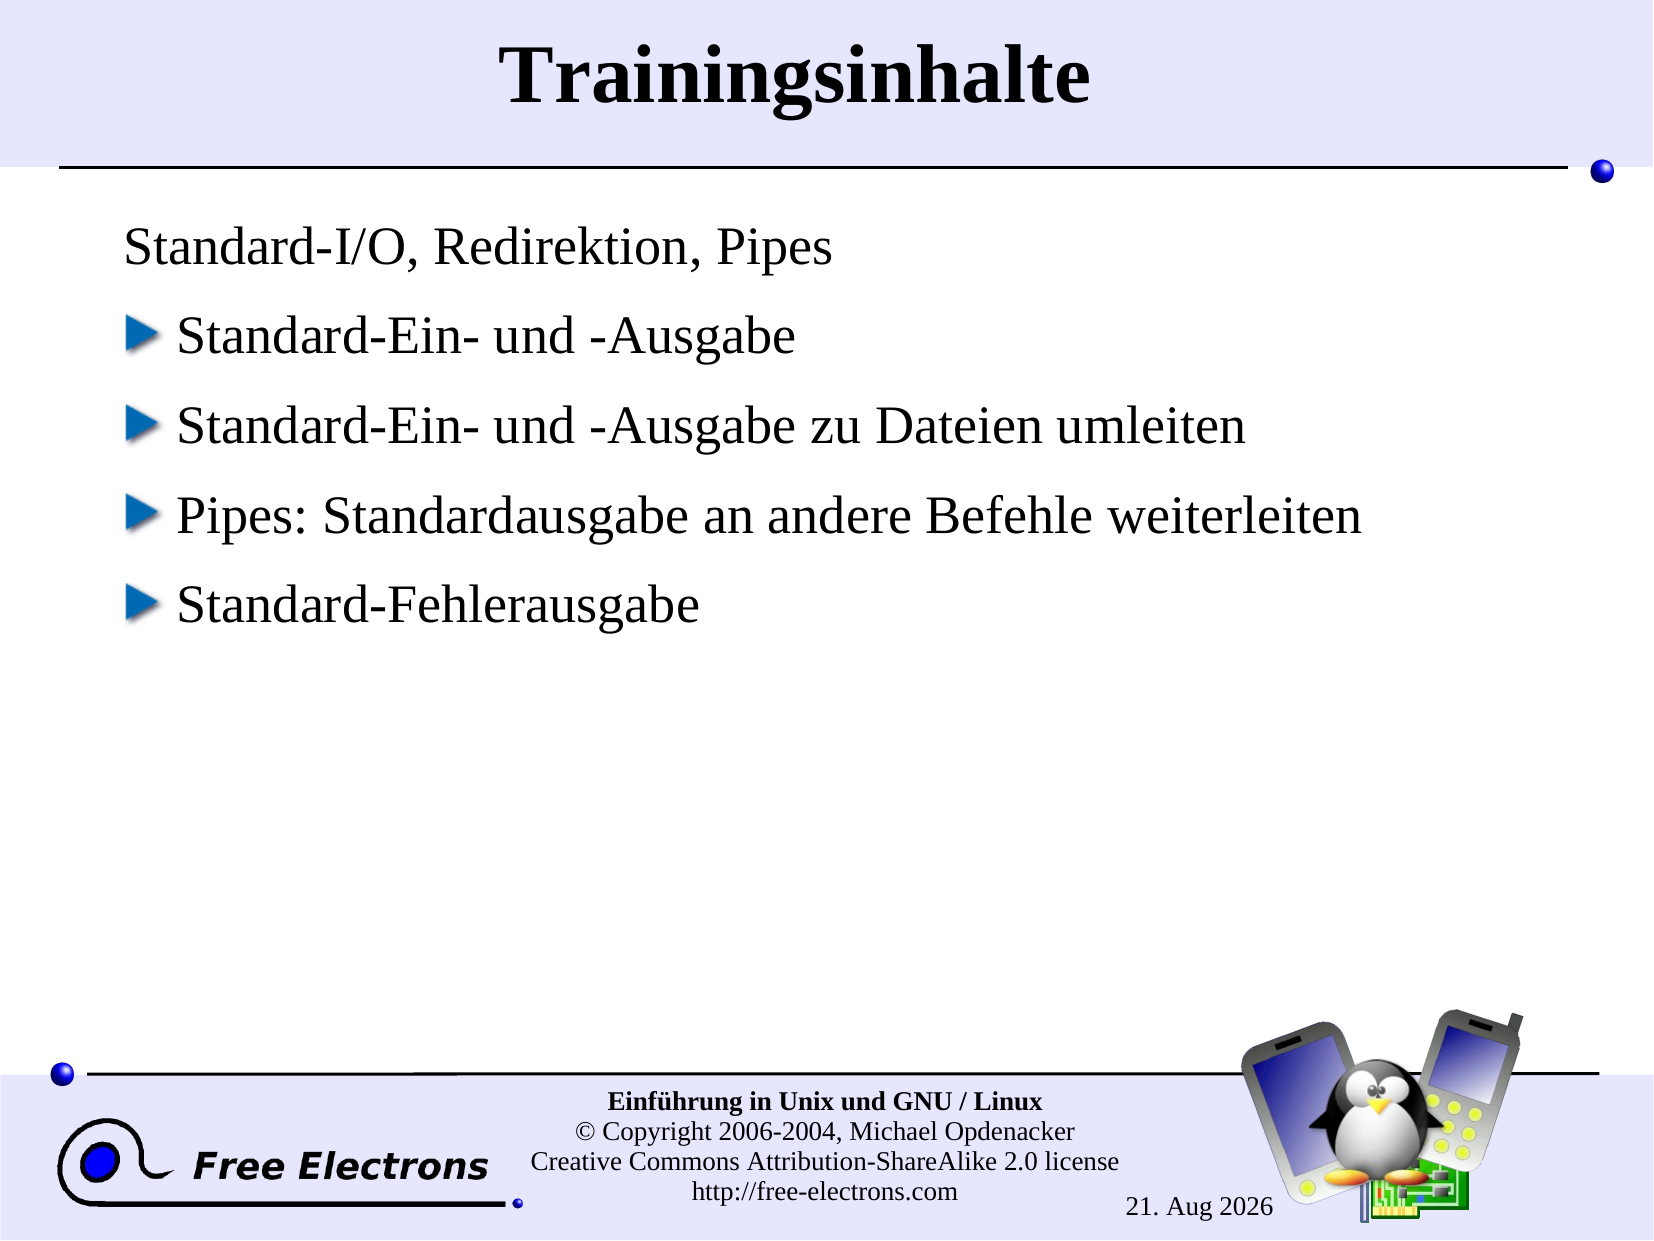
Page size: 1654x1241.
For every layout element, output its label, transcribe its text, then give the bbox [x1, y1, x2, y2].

picture [50, 1107, 527, 1216]
list Standard-I/O, Redirektion, Pipes Standard-Ein- und -Ausgabe Standard-Ein- und -Ausgabe zu Dateien umleiten Pipes: Standardausgabe an andere Befehle weiterleiten Standard-Fehlerausgabe [105, 216, 1518, 1066]
title Trainingsinhalte [60, 28, 1551, 121]
picture [1231, 1007, 1538, 1241]
